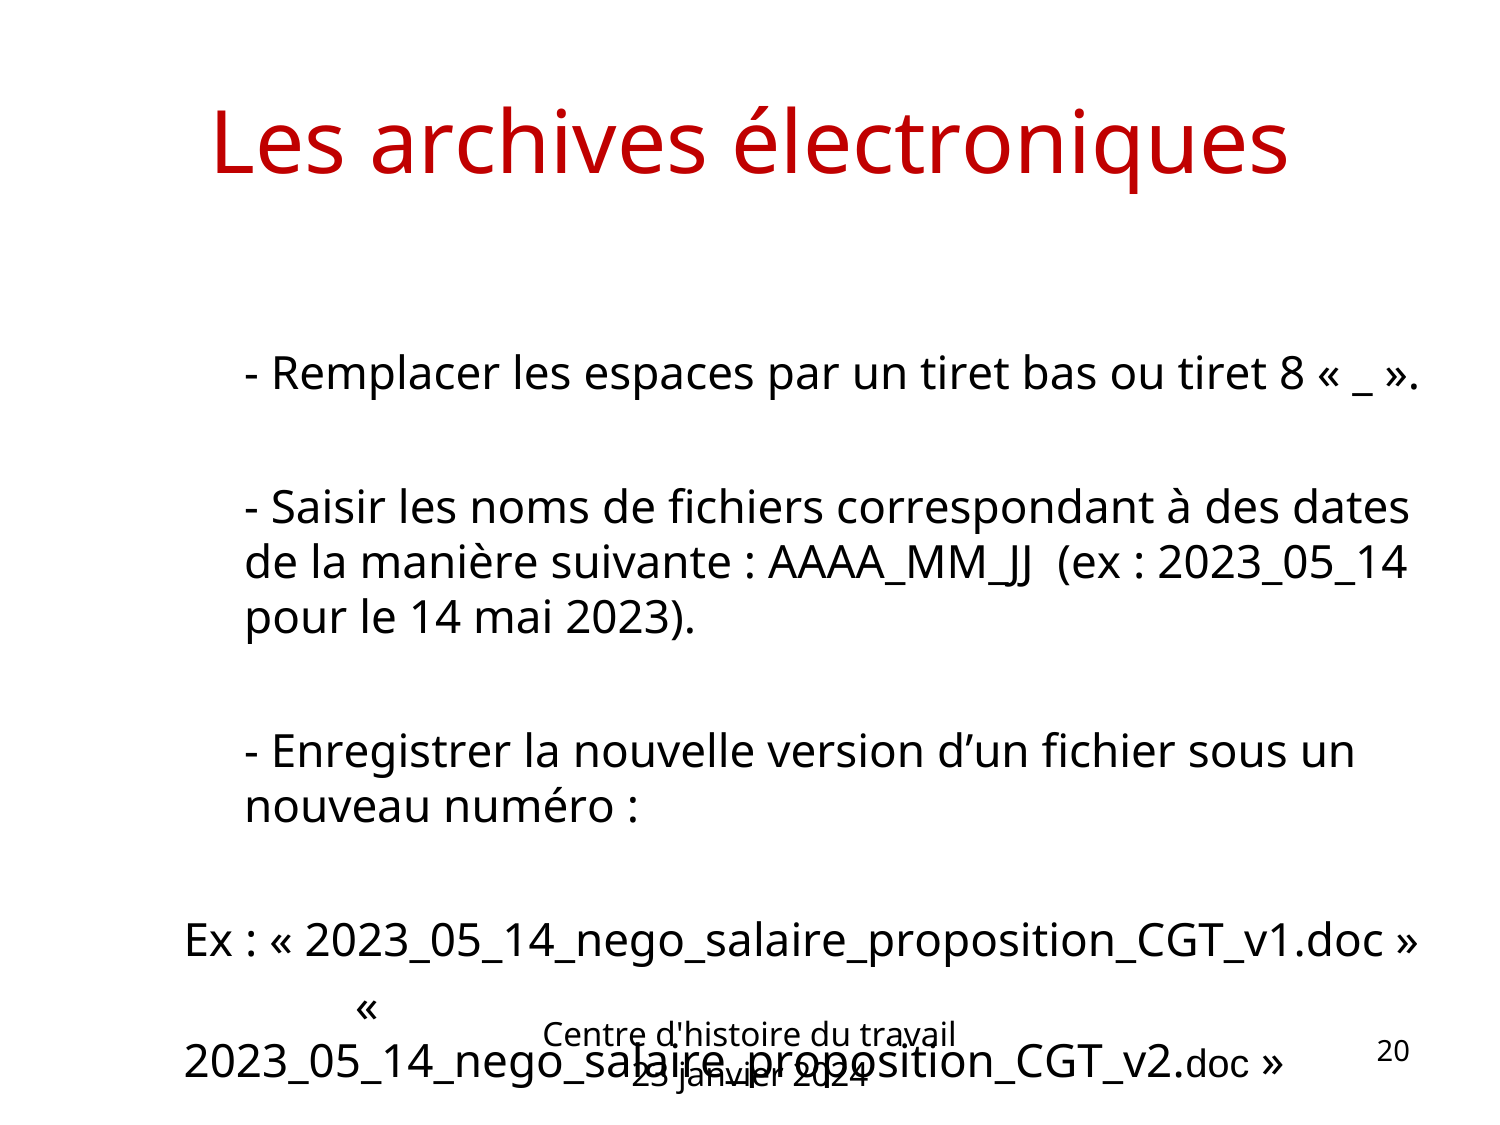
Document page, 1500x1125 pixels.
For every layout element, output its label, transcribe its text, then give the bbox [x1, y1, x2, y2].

text_box - Remplacer les espaces par un tiret bas ou tiret 8 « _ ». - Saisir les noms de fichiers correspondant à des dates de la manière suivante : AAAA_MM_JJ (ex : 2023_05_14 pour le 14 mai 2023). - Enregistrer la nouvelle version d’un fichier sous un nouveau numéro : Ex : « 2023_05_14_nego_salaire_proposition_CGT_v1.doc » « 2023_05_14_nego_salaire_proposition_CGT_v2.doc » [112, 208, 1463, 951]
text_box Les archives électroniques [75, 45, 1426, 233]
text_box Centre d'histoire du travail 23 janvier 2024 [512, 1005, 988, 1084]
text_box <numéro> [1074, 1024, 1426, 1103]
